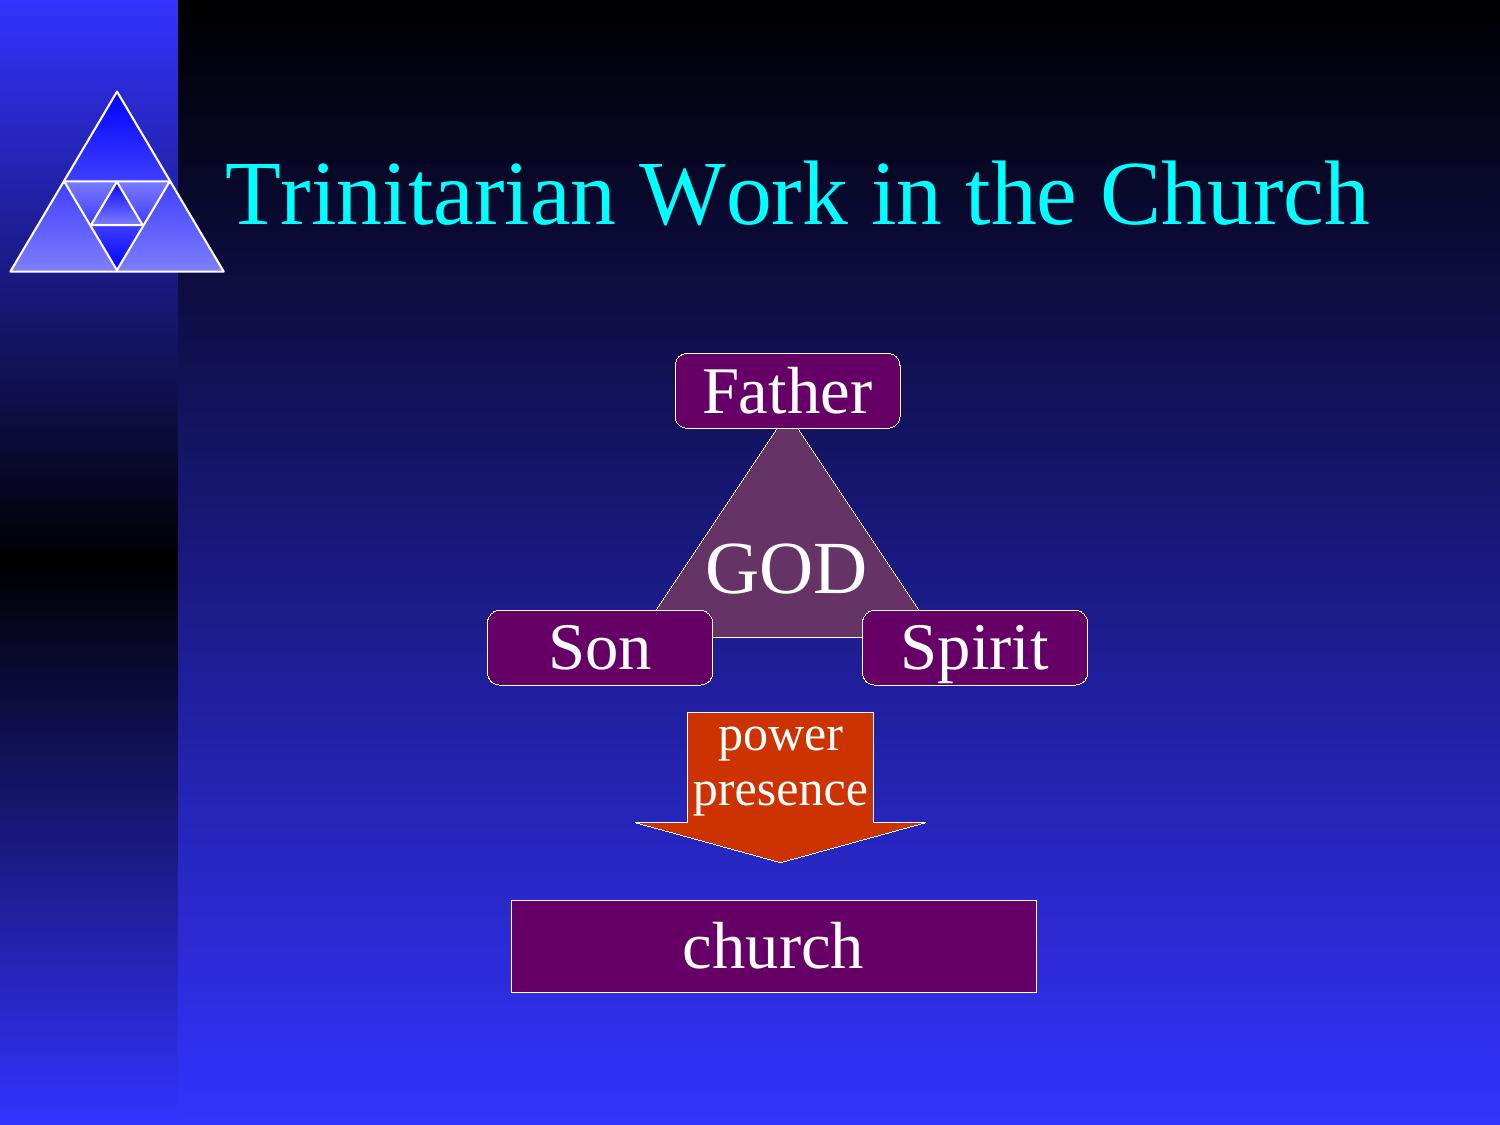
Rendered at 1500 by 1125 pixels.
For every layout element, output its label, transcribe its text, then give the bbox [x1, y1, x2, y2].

text_box power presence [611, 698, 950, 826]
text_box [716, 429, 859, 519]
text_box church [511, 900, 1037, 993]
text_box [655, 558, 690, 610]
text_box GOD [690, 519, 916, 618]
text_box [713, 618, 863, 638]
text_box Son [487, 610, 713, 686]
text_box Father [675, 353, 901, 429]
title Trinitarian Work in the Church [225, 99, 1463, 288]
text_box Spirit [862, 610, 1088, 686]
text_box [647, 826, 914, 863]
